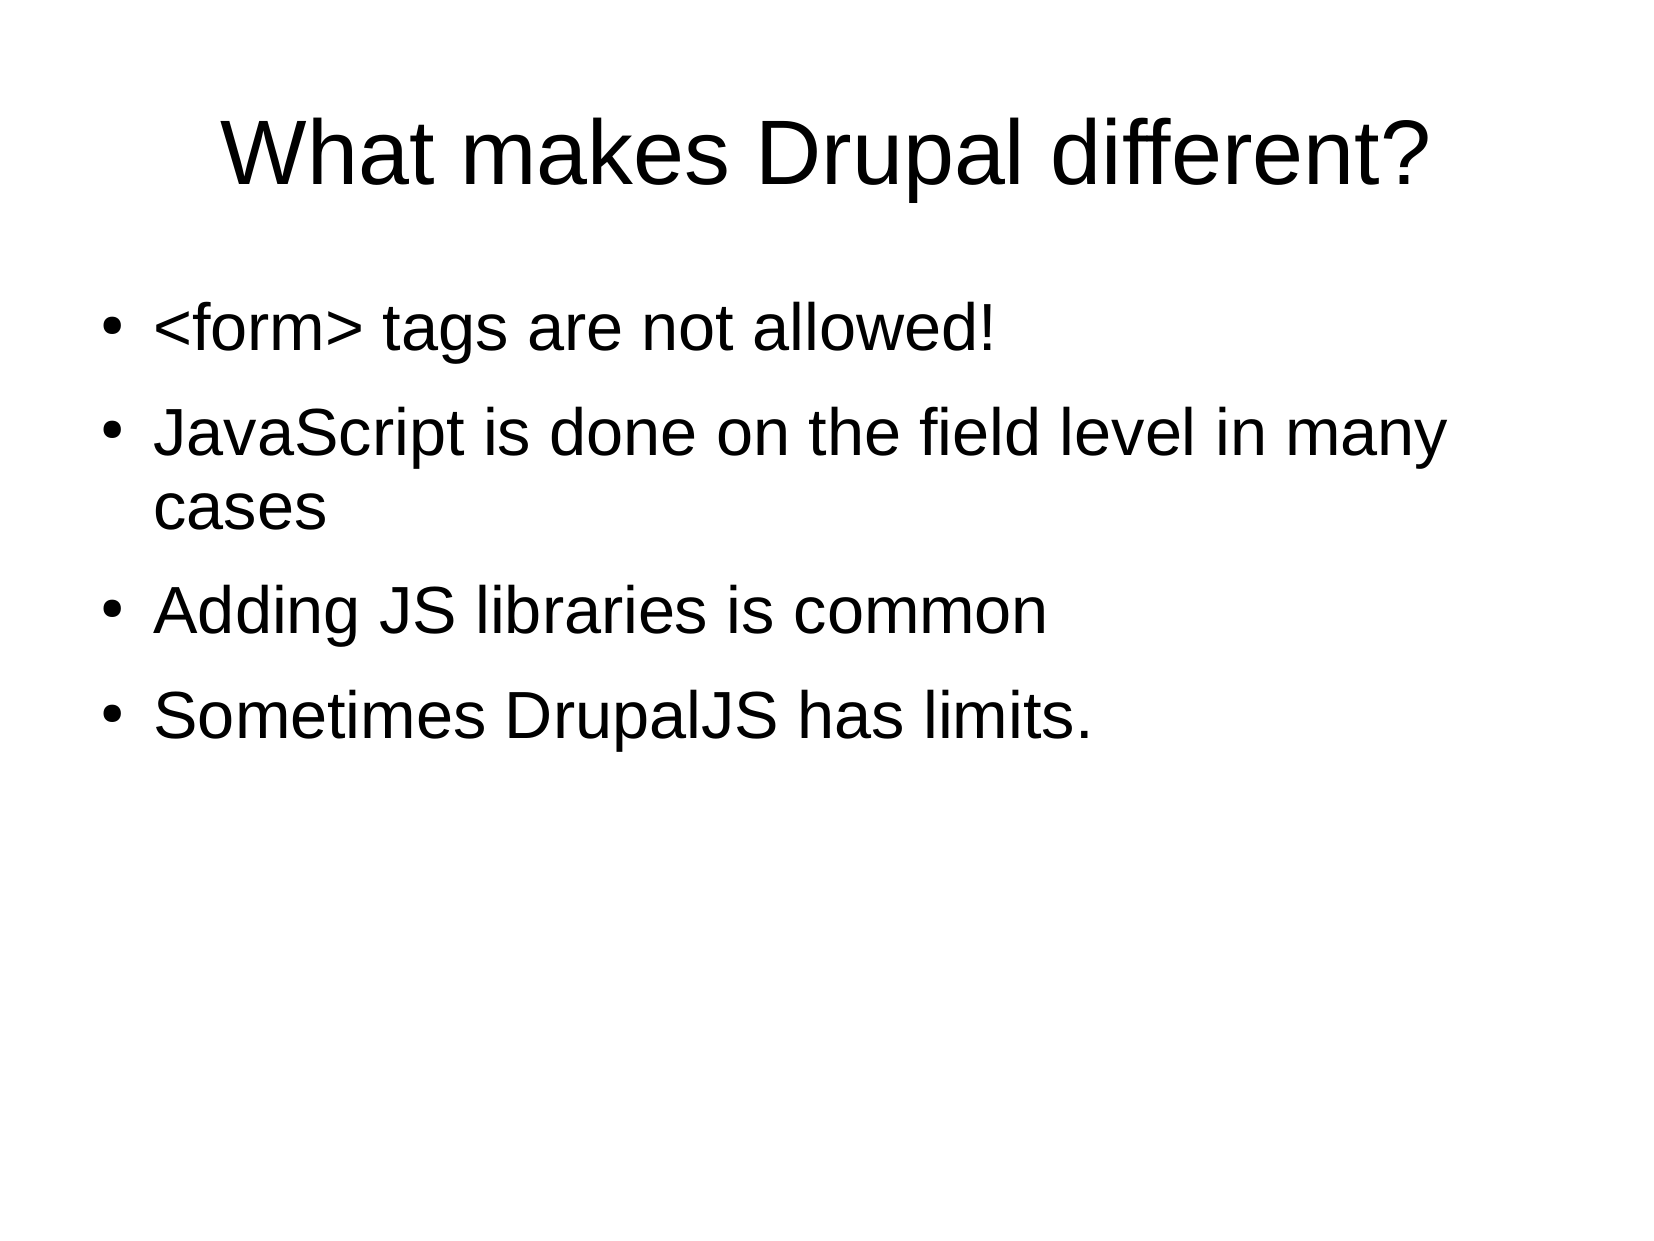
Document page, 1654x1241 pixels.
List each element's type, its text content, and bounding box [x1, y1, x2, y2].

list <form> tags are not allowed! JavaScript is done on the field level in many cases Adding JS libraries is common Sometimes DrupalJS has limits. [82, 290, 1538, 1010]
title What makes Drupal different? [82, 49, 1571, 257]
